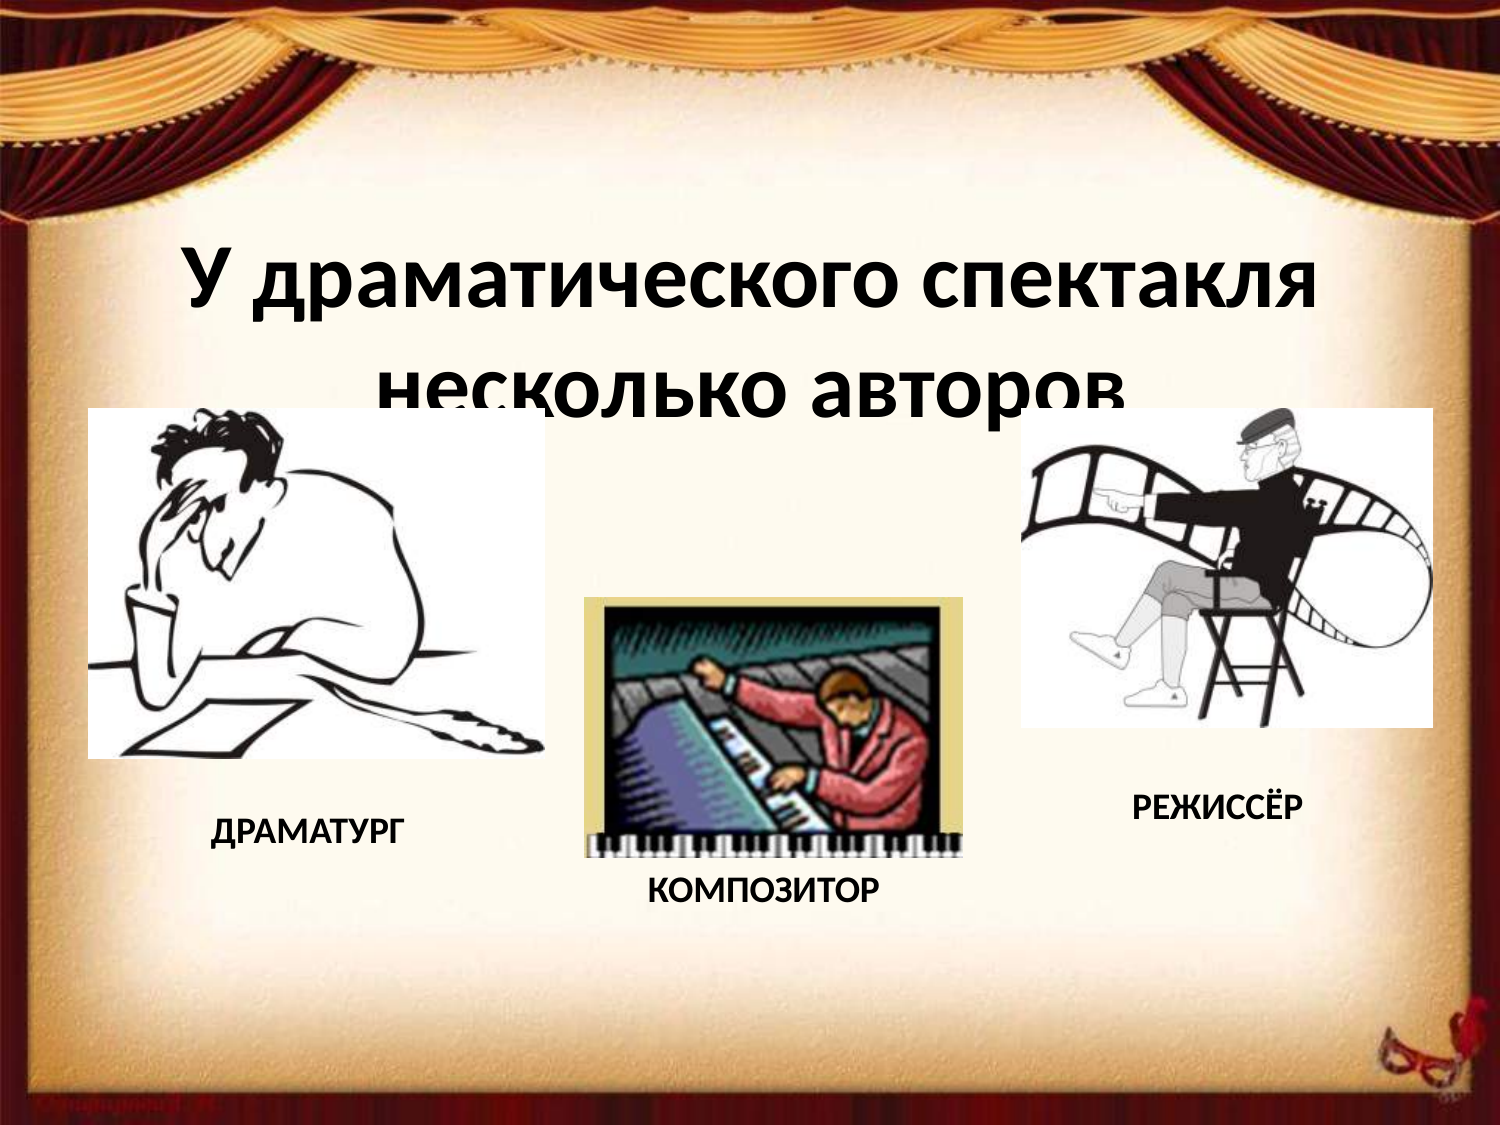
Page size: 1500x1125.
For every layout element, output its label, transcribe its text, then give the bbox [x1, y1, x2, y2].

picture [0, 0, 1500, 1125]
text_box ДРАМАТУРГ [196, 798, 421, 859]
text_box КОМПОЗИТОР [633, 857, 896, 918]
text_box РЕЖИССЁР [1117, 775, 1319, 835]
title У драматического спектакля несколько авторов [76, 208, 1427, 396]
